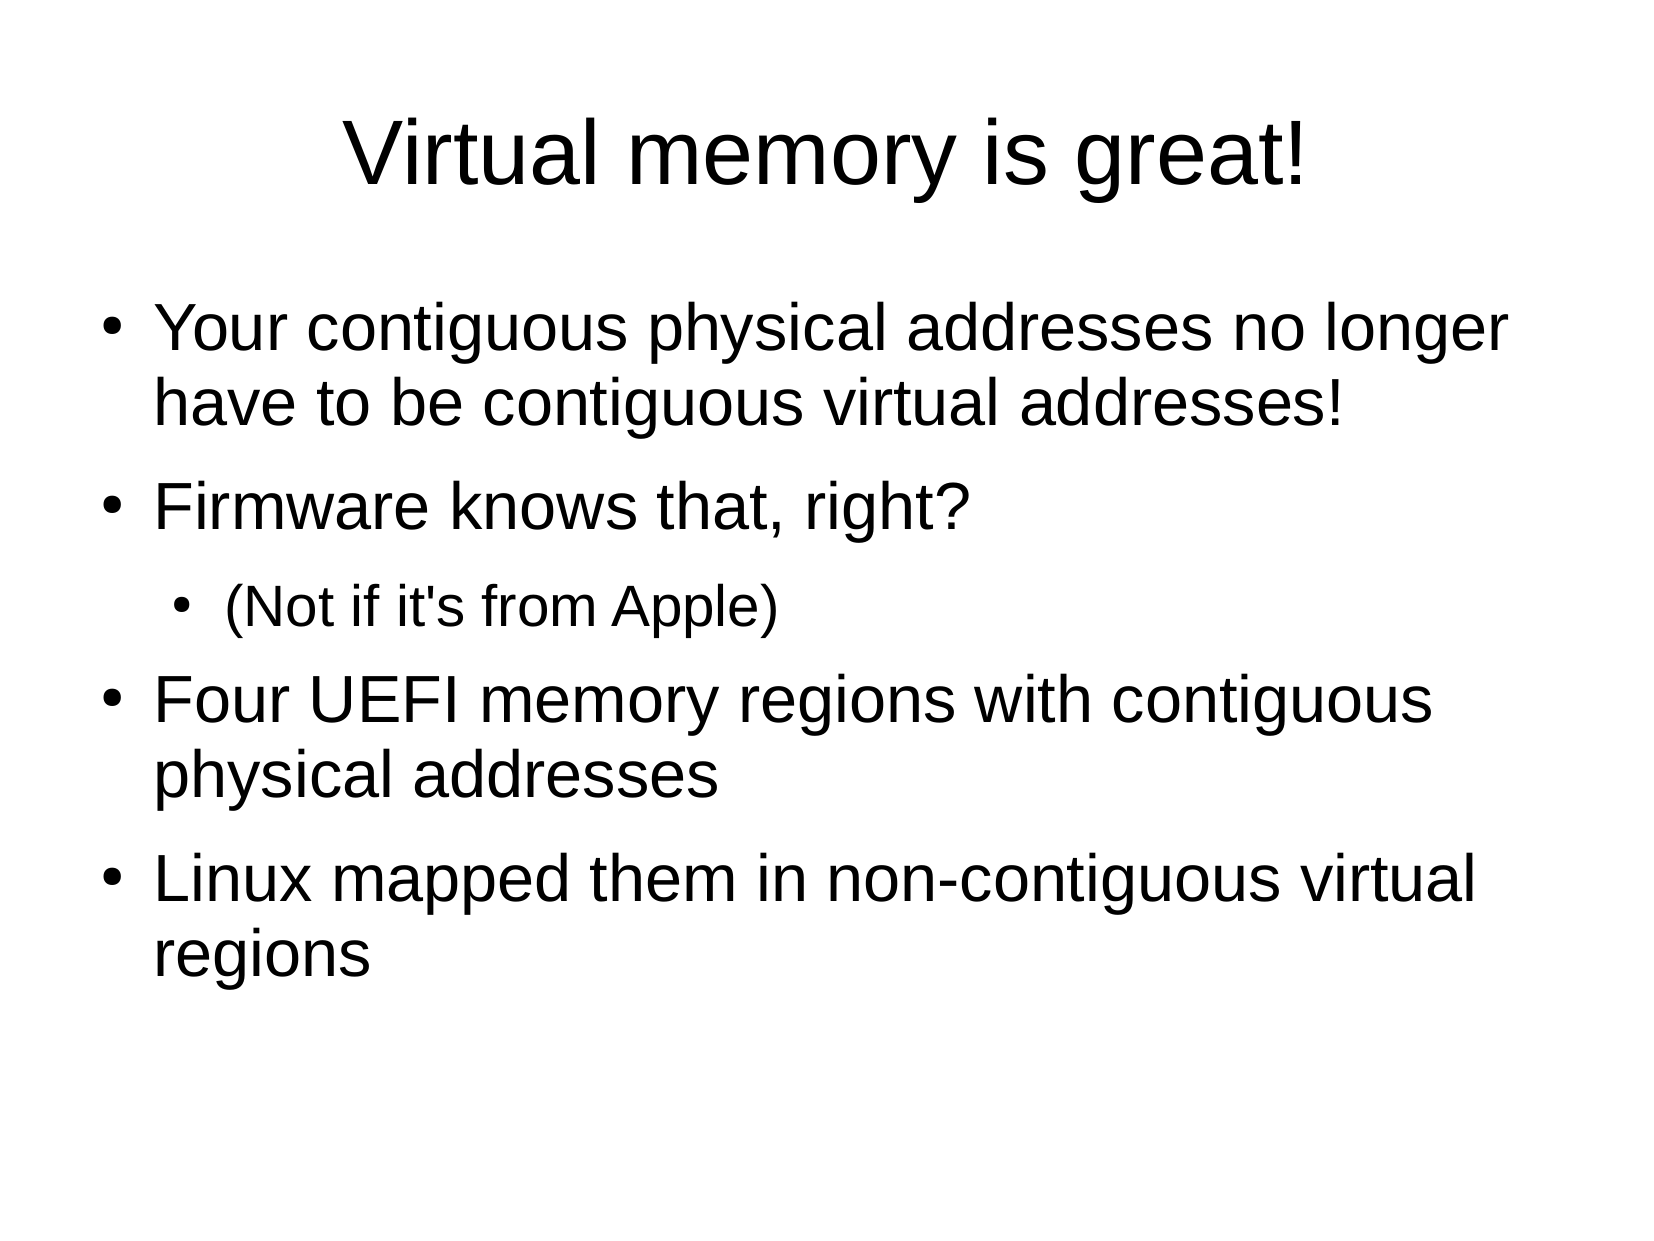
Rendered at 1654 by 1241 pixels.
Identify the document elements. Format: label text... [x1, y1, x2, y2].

list Your contiguous physical addresses no longer have to be contiguous virtual addresses! Firmware knows that, right? (Not if it's from Apple) Four UEFI memory regions with contiguous physical addresses Linux mapped them in non-contiguous virtual regions [82, 290, 1571, 1109]
title Virtual memory is great! [82, 49, 1571, 257]
